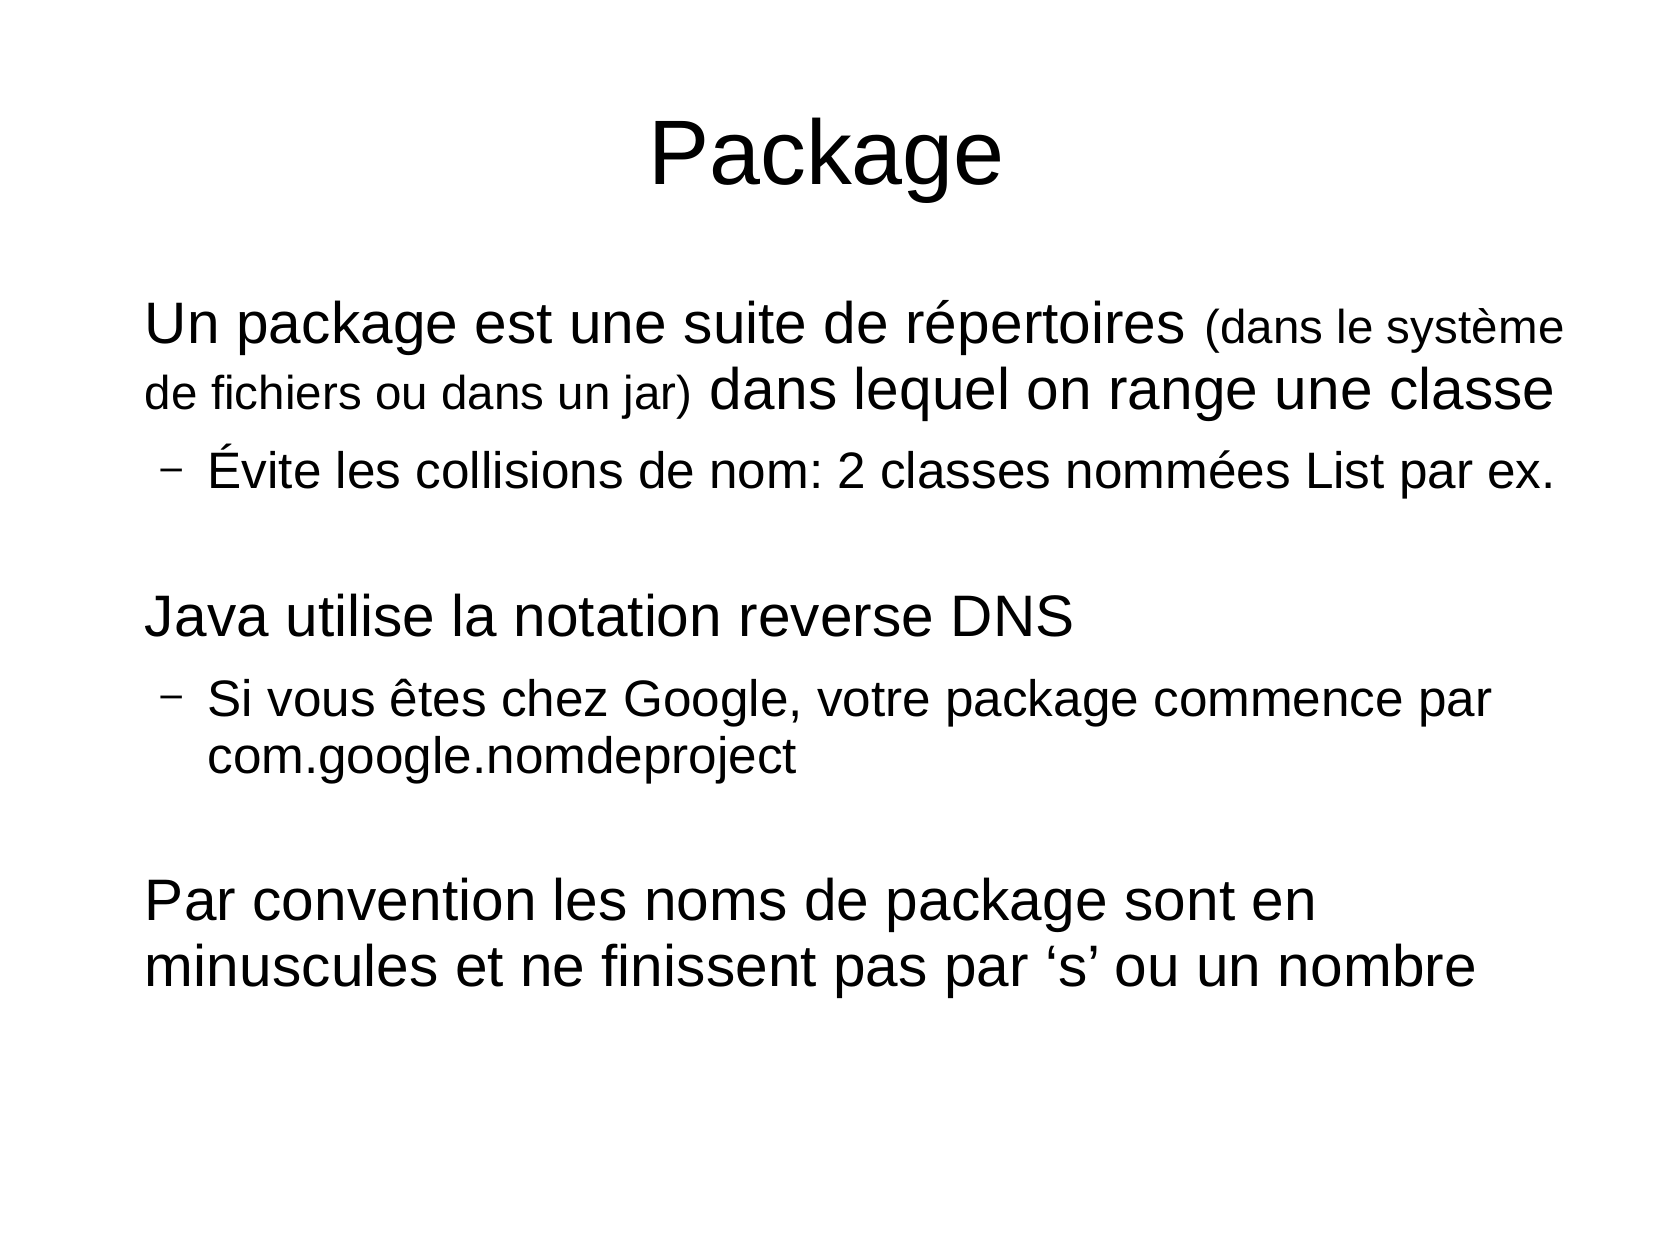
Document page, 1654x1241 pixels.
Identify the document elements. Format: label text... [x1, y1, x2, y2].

list Un package est une suite de répertoires (dans le système de fichiers ou dans un jar) dans lequel on range une classe Évite les collisions de nom: 2 classes nommées List par ex. Java utilise la notation reverse DNS Si vous êtes chez Google, votre package commence par com.google.nomdeproject Par convention les noms de package sont en minuscules et ne finissent pas par ‘s’ ou un nombre [82, 290, 1571, 1010]
title Package [82, 49, 1571, 257]
